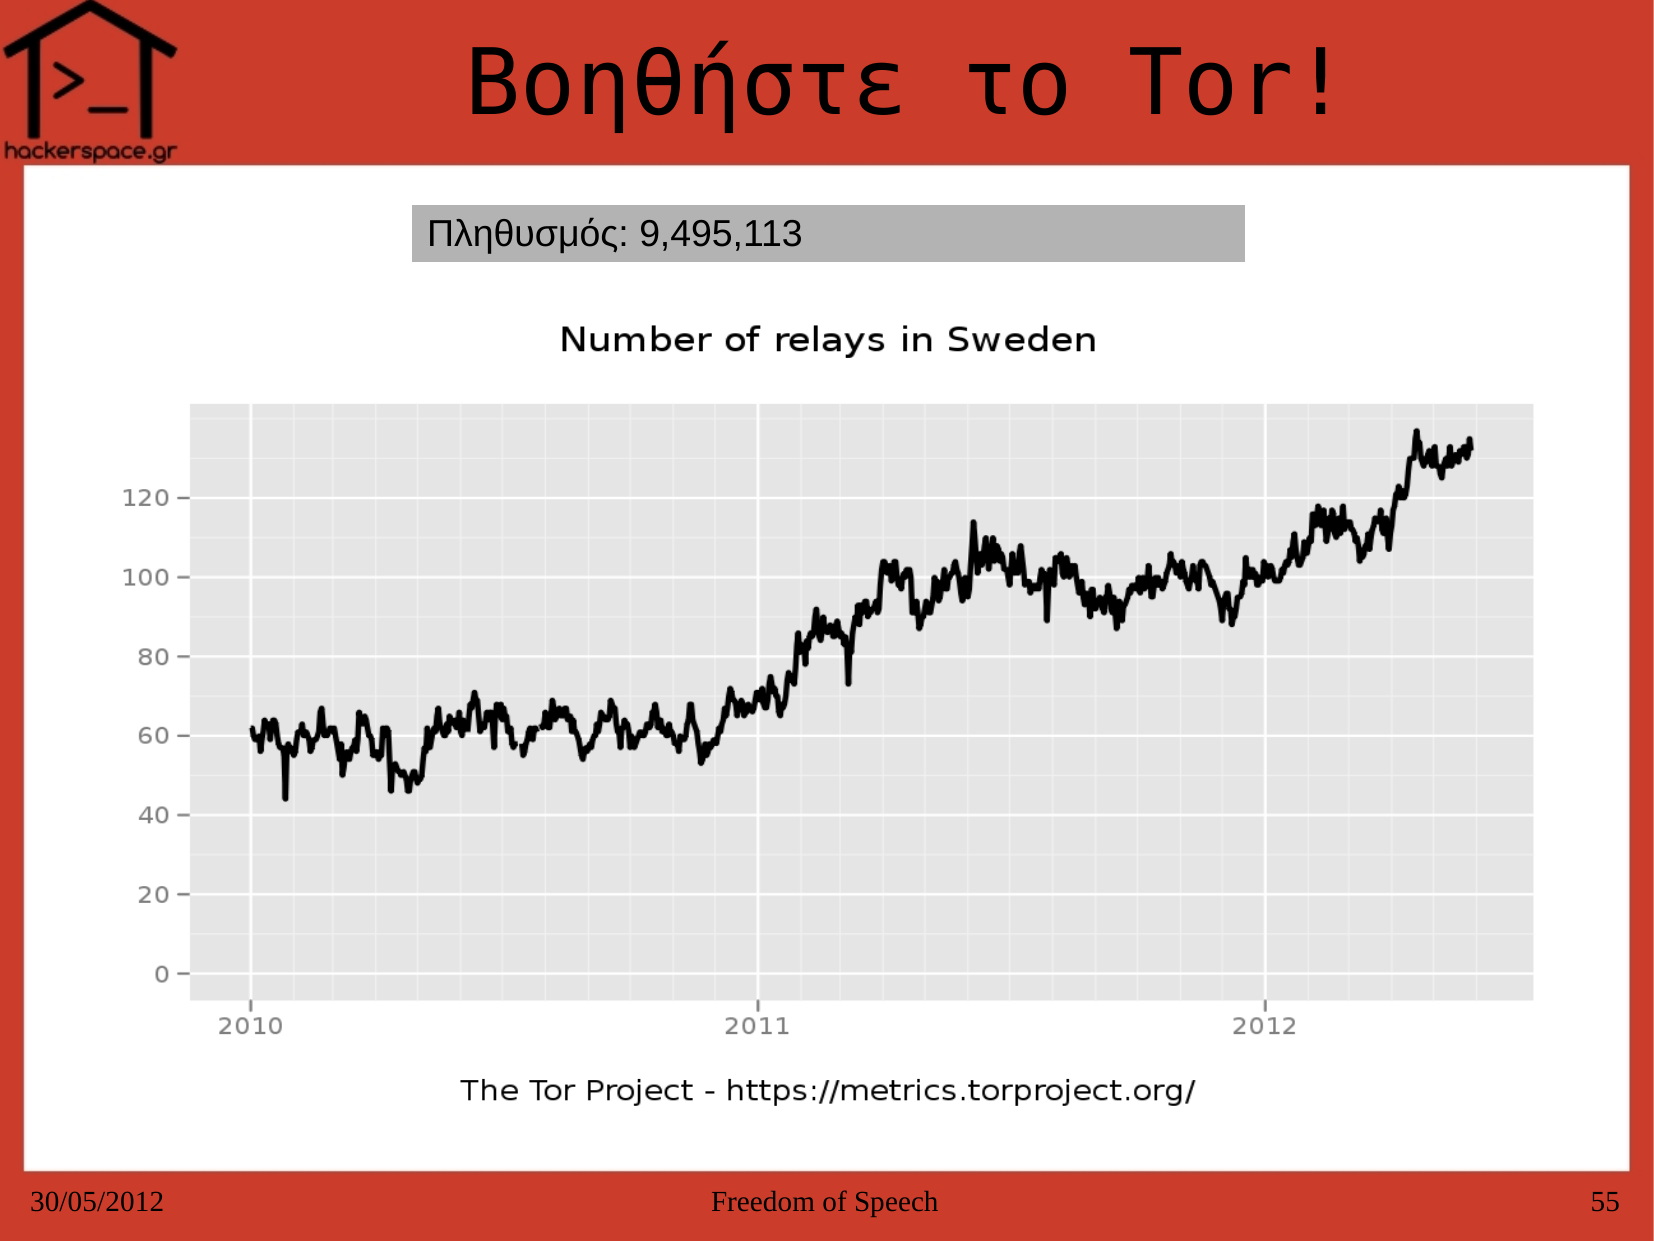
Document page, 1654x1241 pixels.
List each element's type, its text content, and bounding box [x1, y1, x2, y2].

title Βοηθήστε το Tor! [195, 15, 1621, 151]
picture [0, 0, 1654, 1241]
table_header Πληθυσμός: 9,495,113 [412, 205, 1245, 262]
